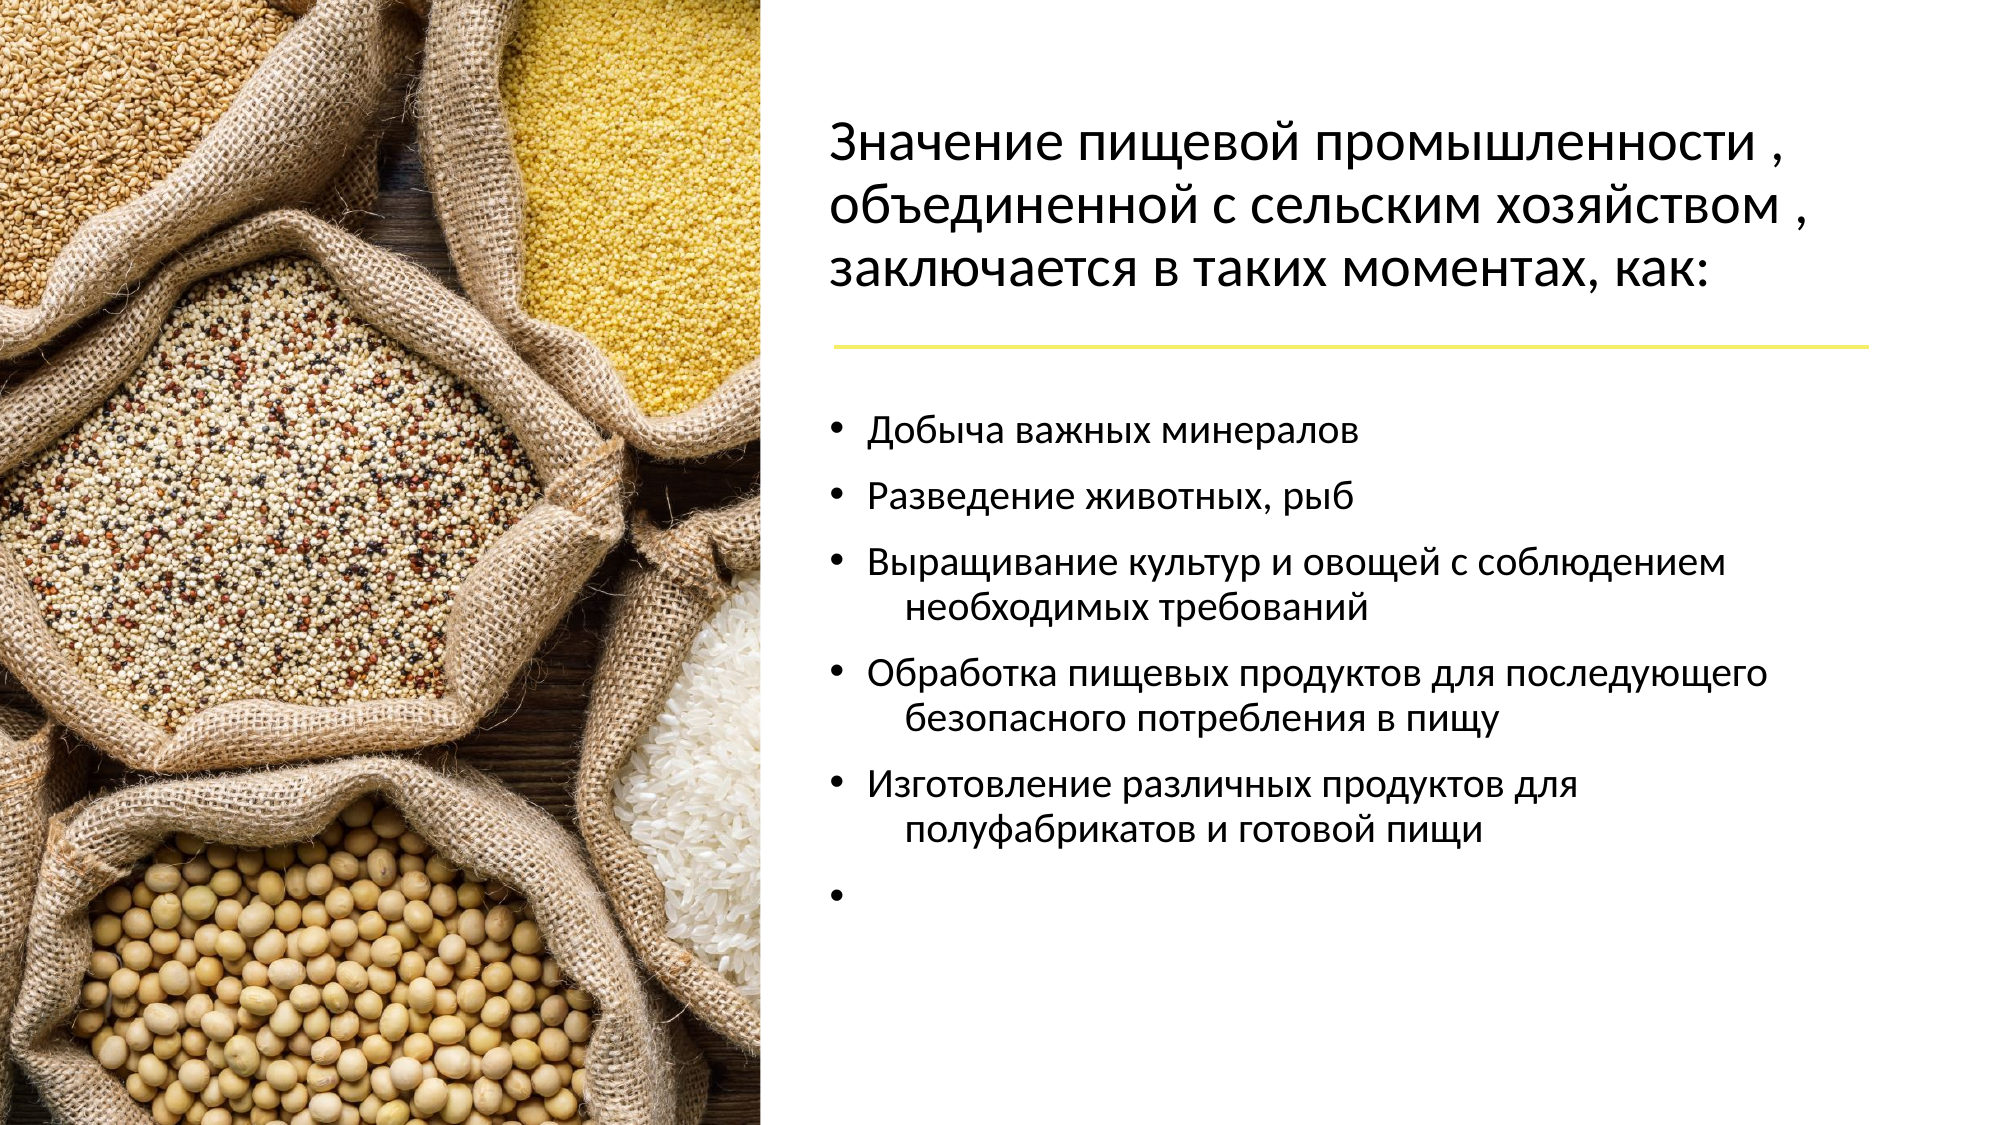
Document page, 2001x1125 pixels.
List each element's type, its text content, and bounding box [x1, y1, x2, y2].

title Значение пищевой промышленности , объединенной с сельским хозяйством , заключается в таких моментах, как: [814, 103, 1896, 315]
picture [0, 0, 761, 1125]
list Добыча важных минералов Разведение животных, рыб Выращивание культур и овощей с соблюдением необходимых требований Обработка пищевых продуктов для последующего безопасного потребления в пищу Изготовление различных продуктов для полуфабрикатов и готовой пищи [814, 399, 1896, 1021]
